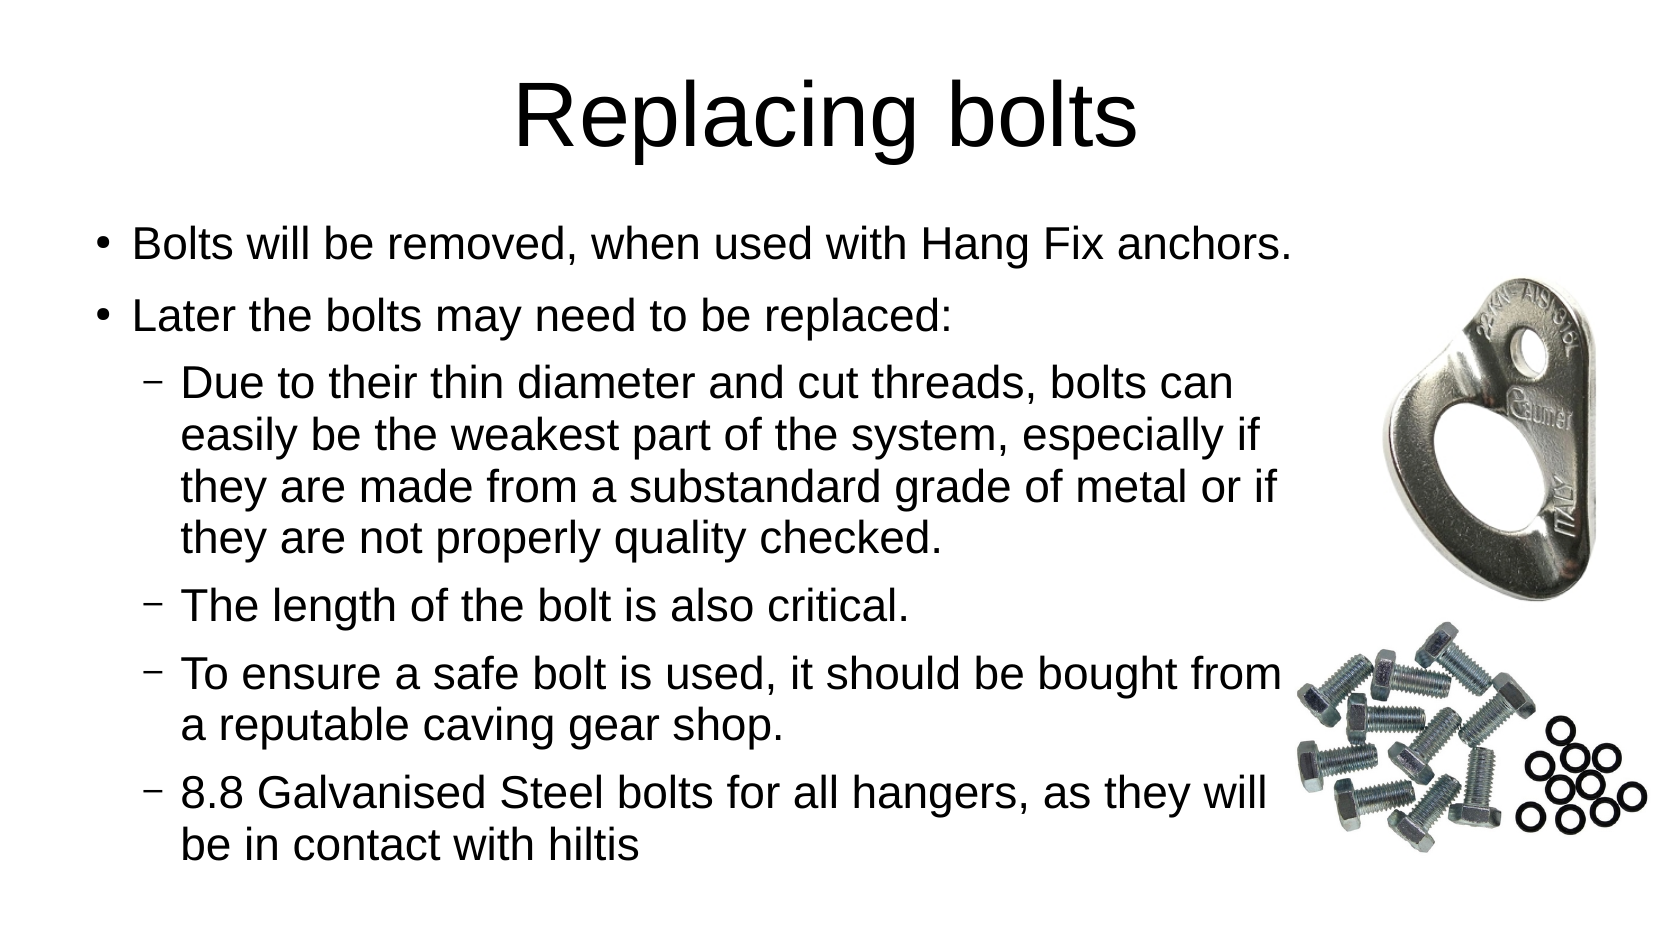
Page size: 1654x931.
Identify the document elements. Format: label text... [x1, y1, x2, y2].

list Bolts will be removed, when used with Hang Fix anchors. Later the bolts may need to be replaced: Due to their thin diameter and cut threads, bolts can easily be the weakest part of the system, especially if they are made from a substandard grade of metal or if they are not properly quality checked. The length of the bolt is also critical. To ensure a safe bolt is used, it should be bought from a reputable caving gear shop. 8.8 Galvanised Steel bolts for all hangers, as they will be in contact with hiltis [82, 217, 1312, 898]
picture [1290, 267, 1654, 919]
title Replacing bolts [82, 37, 1571, 193]
